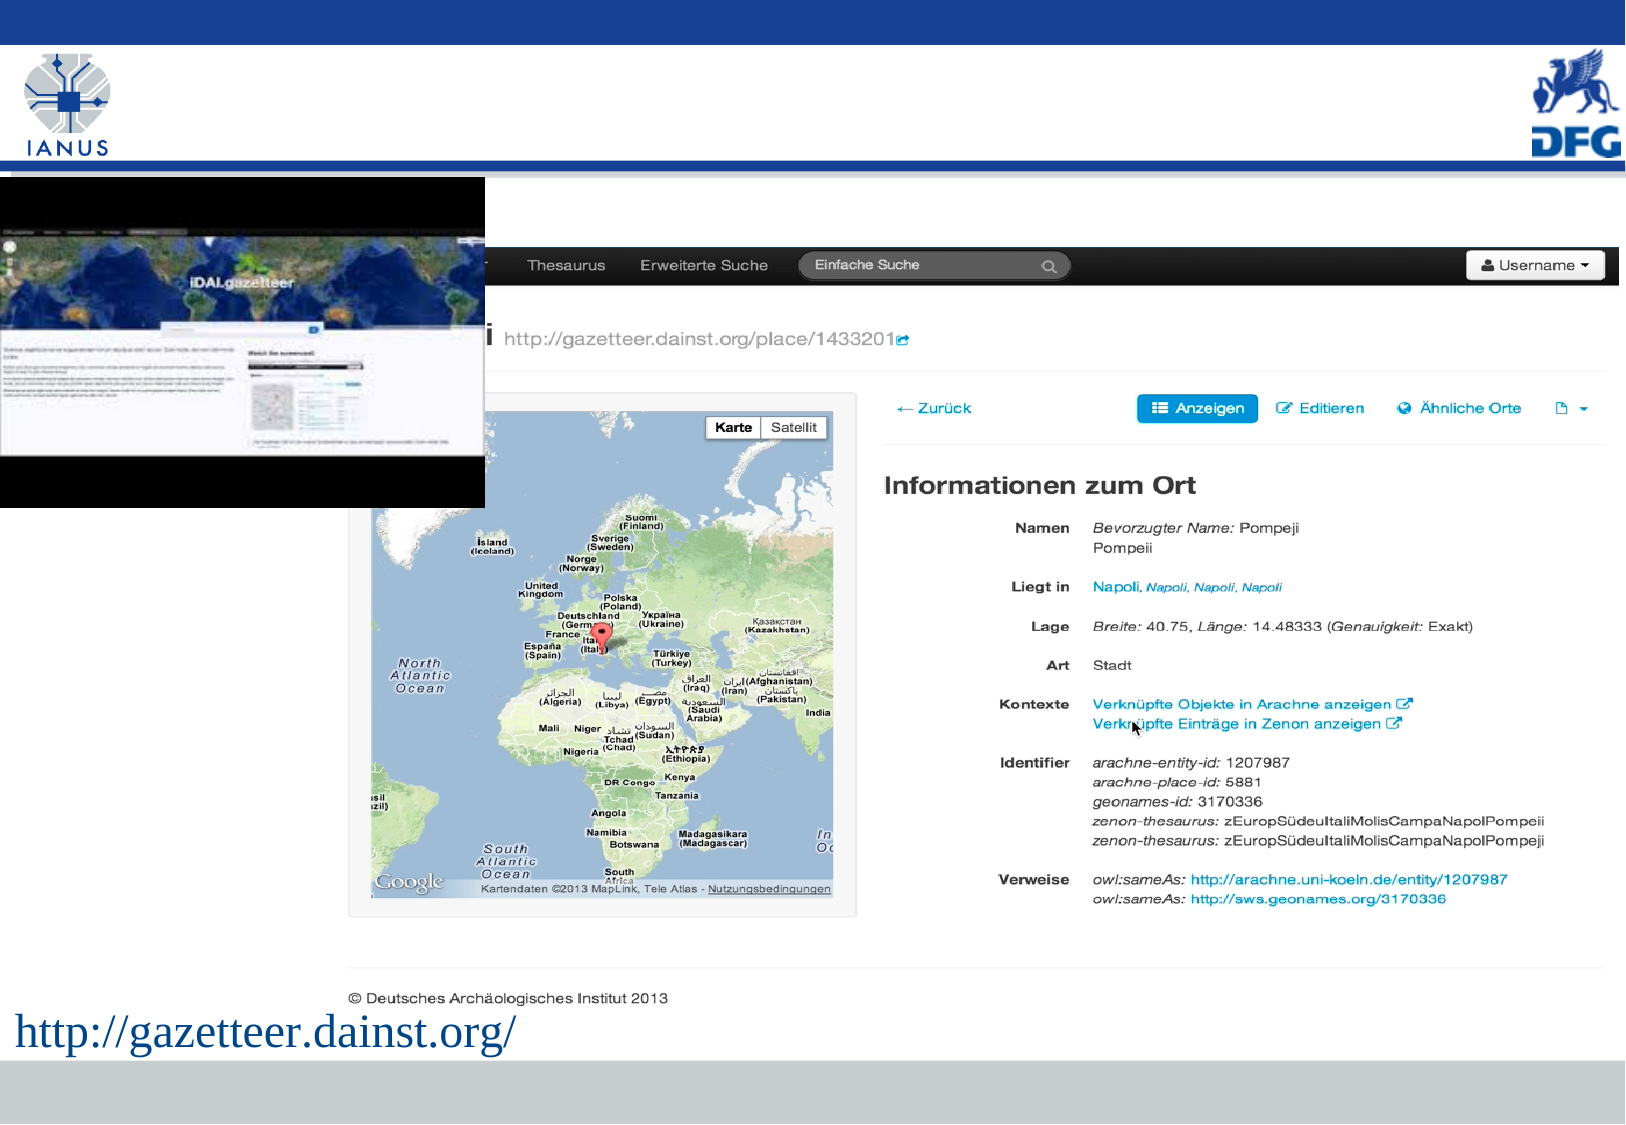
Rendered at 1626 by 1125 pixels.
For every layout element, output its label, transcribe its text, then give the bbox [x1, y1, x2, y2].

text_box http://gazetteer.dainst.org/ [0, 992, 544, 1065]
picture [17, 46, 117, 160]
picture [1532, 47, 1621, 158]
picture [0, 177, 1619, 1052]
